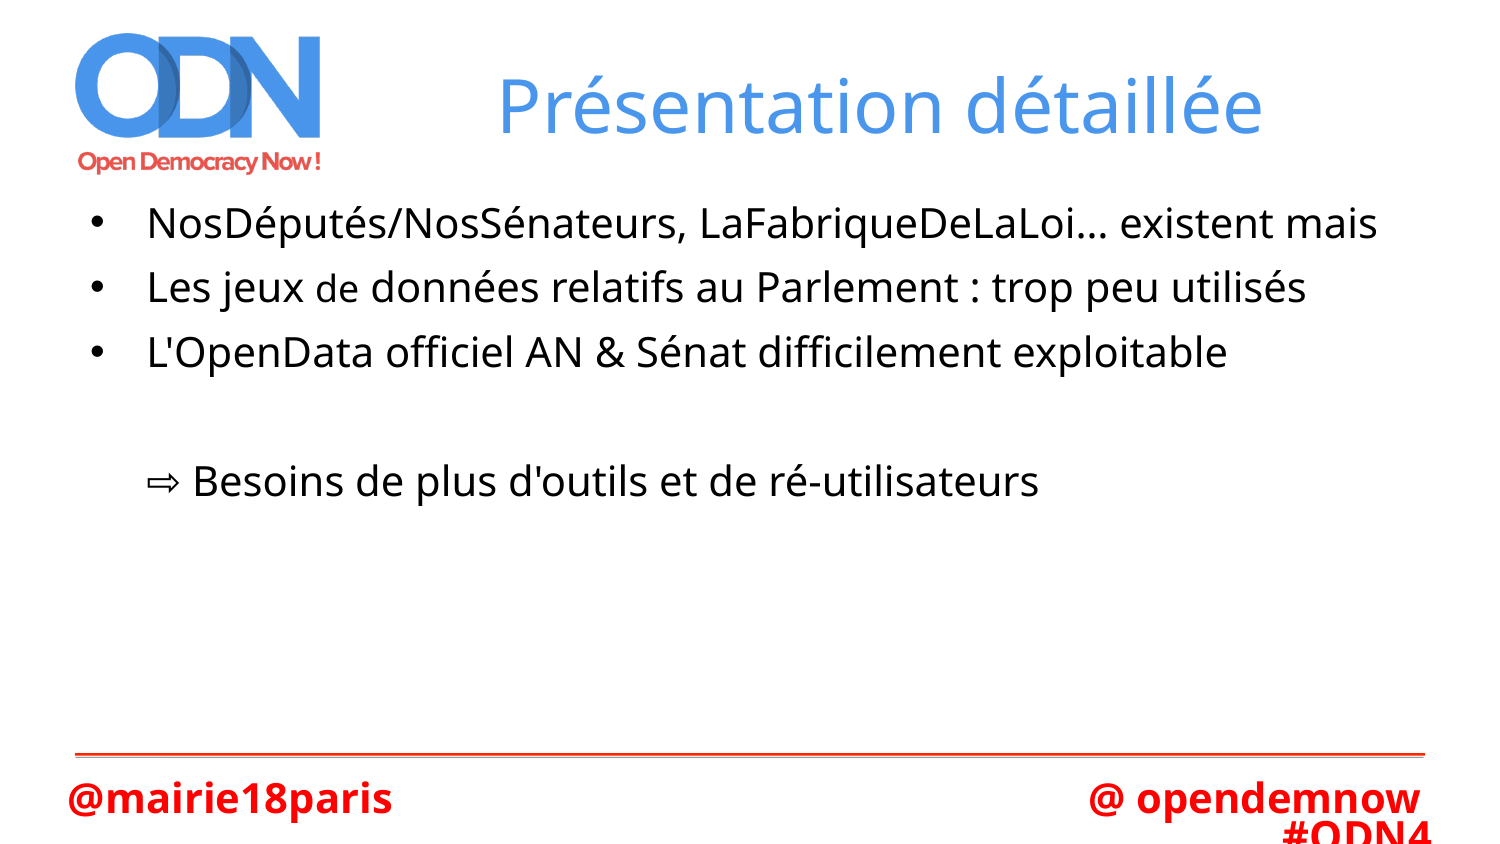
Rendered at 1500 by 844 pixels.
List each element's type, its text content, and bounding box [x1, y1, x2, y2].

list NosDéputés/NosSénateurs, LaFabriqueDeLaLoi… existent mais Les jeux de données relatifs au Parlement : trop peu utilisés L'OpenData officiel AN & Sénat difficilement exploitable ⇨ Besoins de plus d'outils et de ré-utilisateurs [75, 188, 1418, 706]
picture [75, 33, 320, 175]
title Présentation détaillée [336, 33, 1425, 175]
